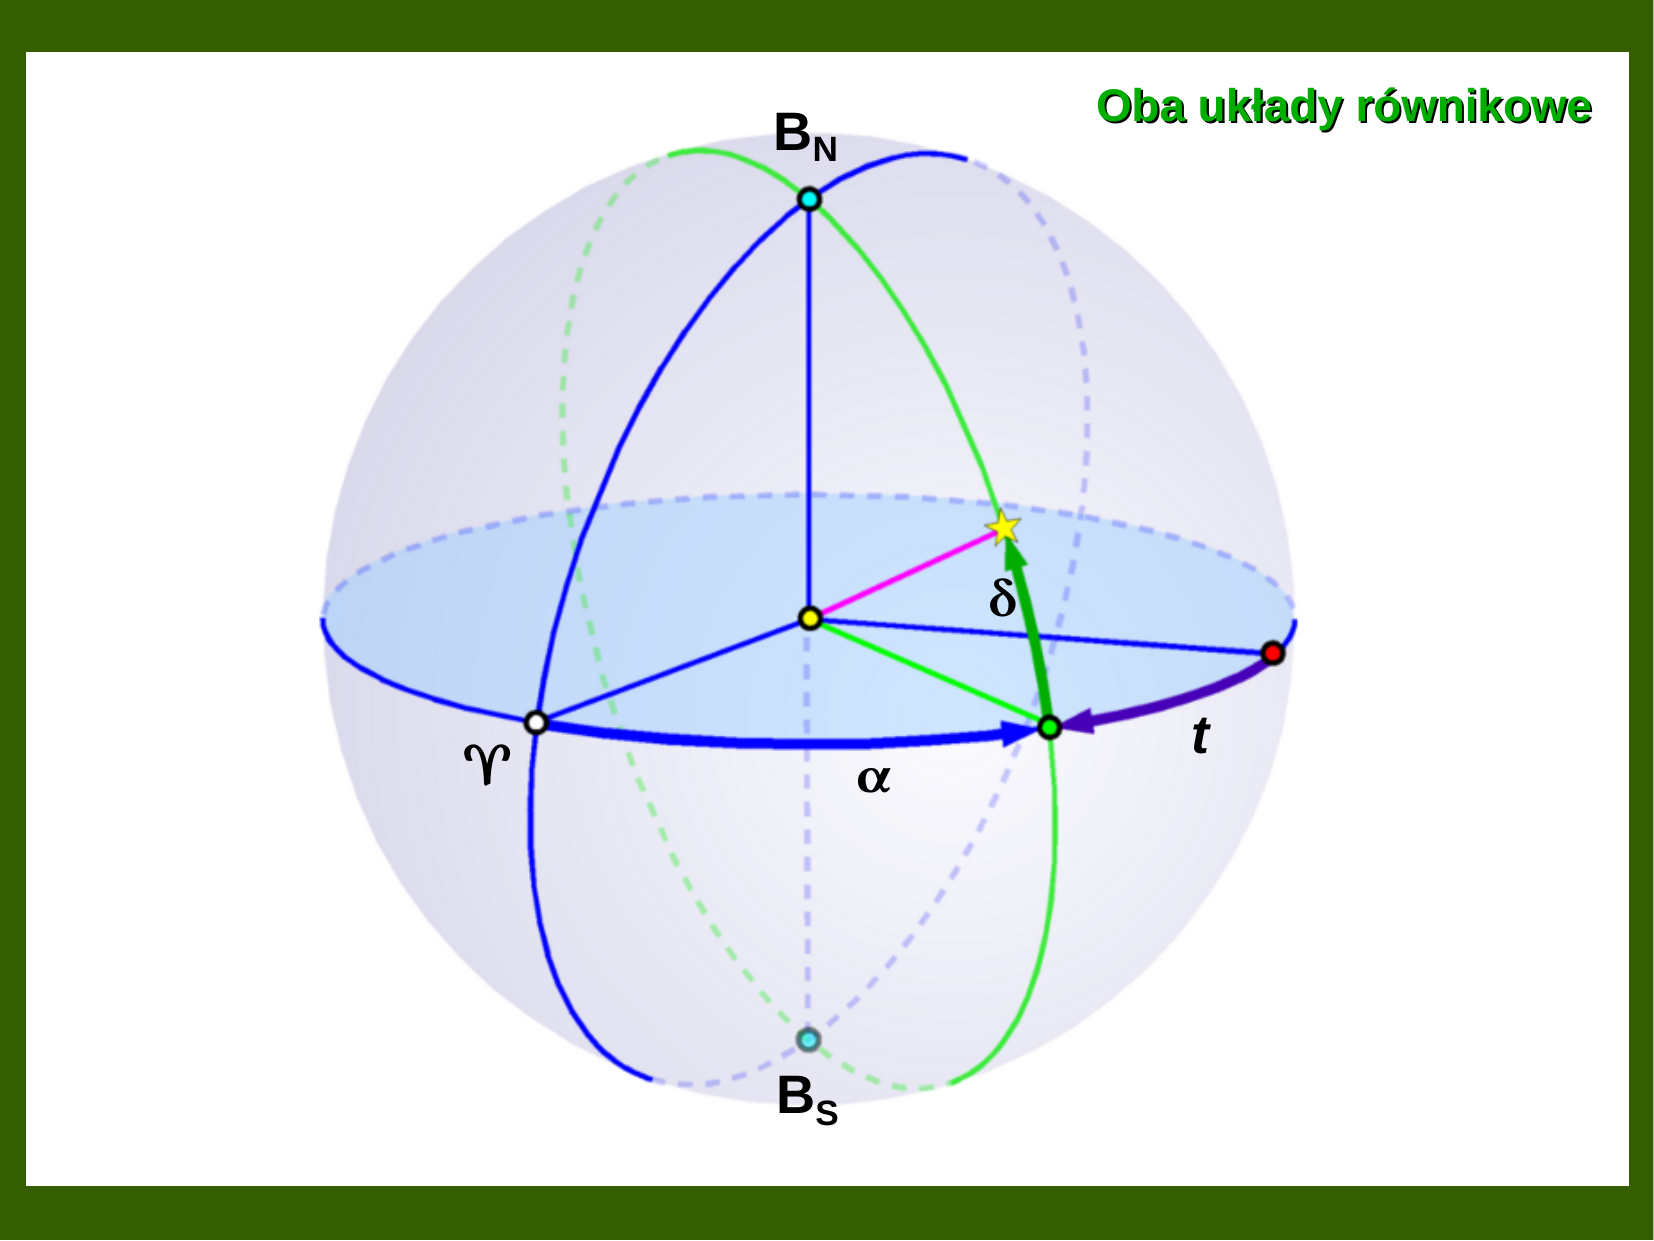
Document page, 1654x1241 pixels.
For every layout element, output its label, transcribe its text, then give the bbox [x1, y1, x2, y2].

text_box t [1176, 696, 1224, 773]
text_box BS [761, 1057, 854, 1141]
text_box δ [973, 560, 1033, 638]
text_box BN [758, 94, 854, 177]
text_box ♈ [448, 722, 528, 800]
text_box Oba układy równikowe [1081, 72, 1608, 139]
text_box α [841, 736, 907, 814]
picture [26, 52, 1629, 1186]
